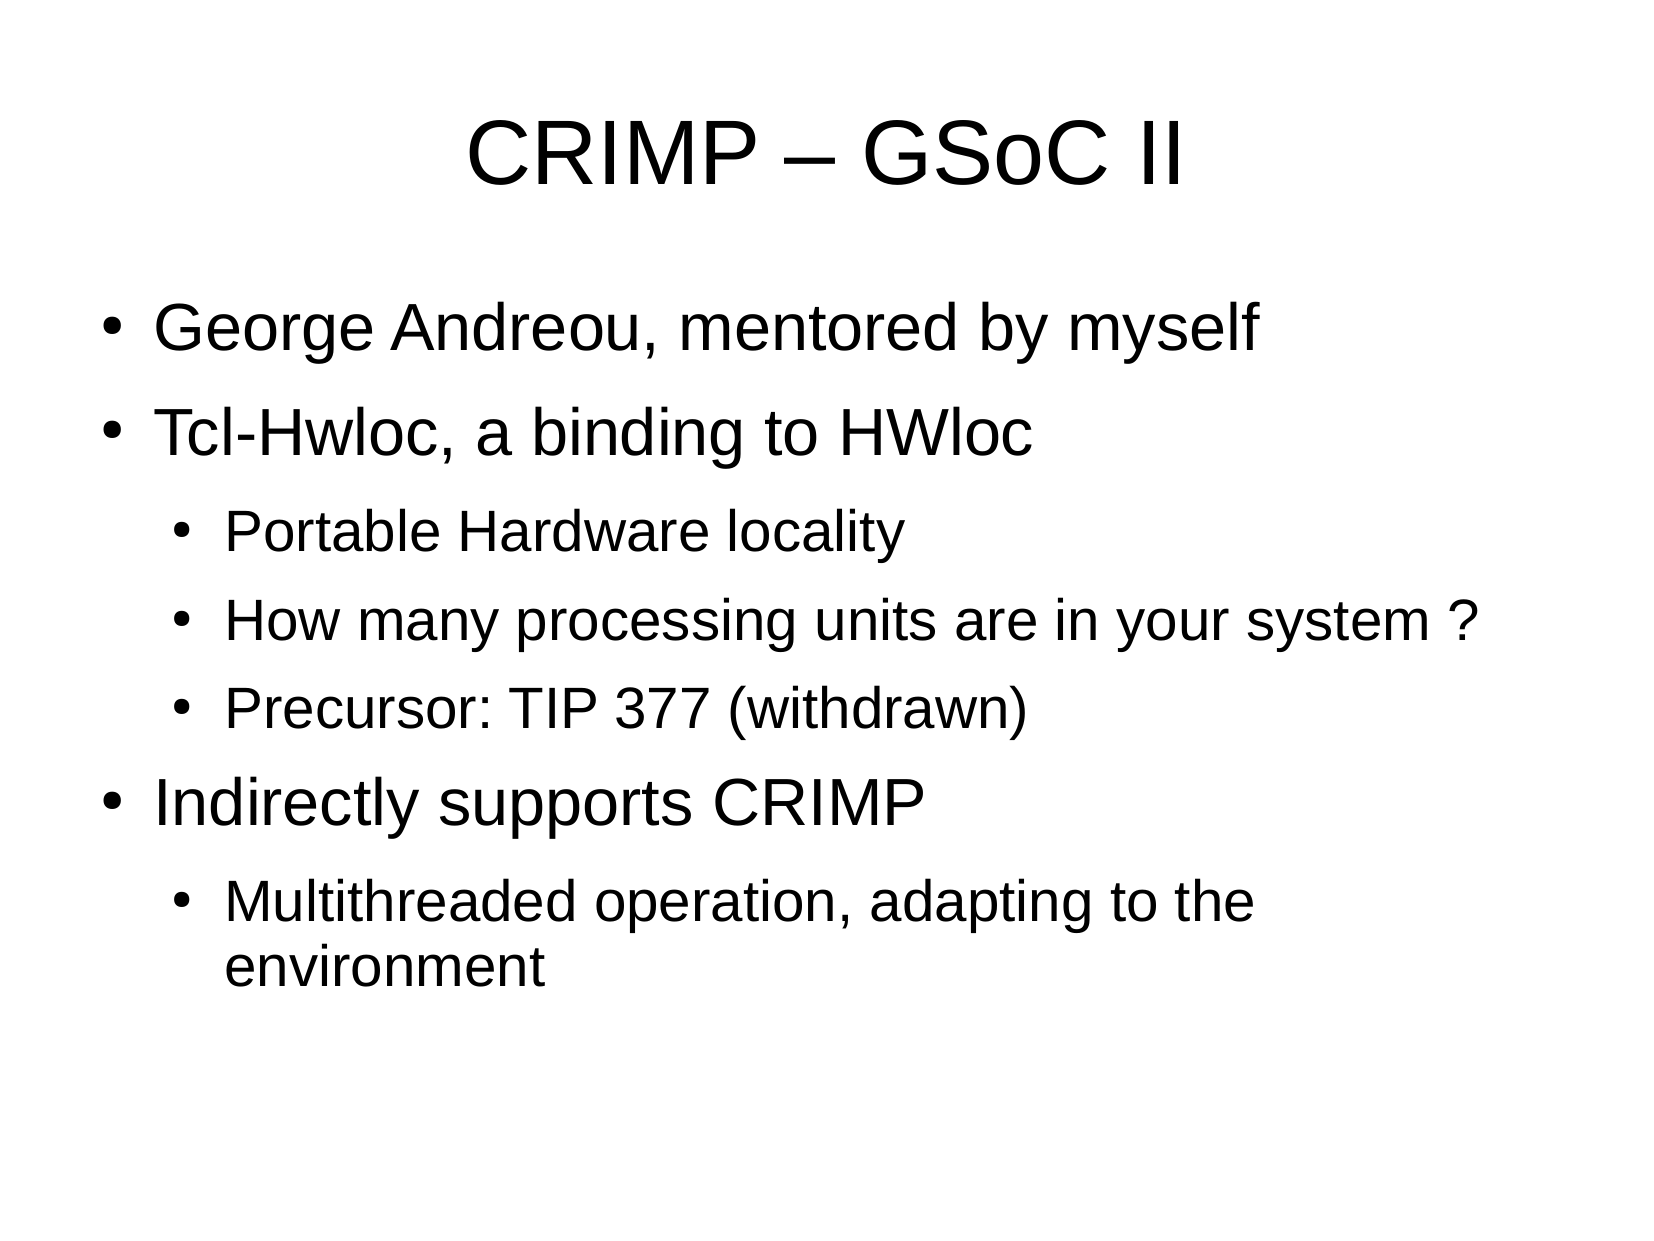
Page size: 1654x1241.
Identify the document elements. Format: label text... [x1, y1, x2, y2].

list George Andreou, mentored by myself Tcl-Hwloc, a binding to HWloc Portable Hardware locality How many processing units are in your system ? Precursor: TIP 377 (withdrawn) Indirectly supports CRIMP Multithreaded operation, adapting to the environment [82, 290, 1571, 1191]
title CRIMP – GSoC II [82, 56, 1571, 250]
